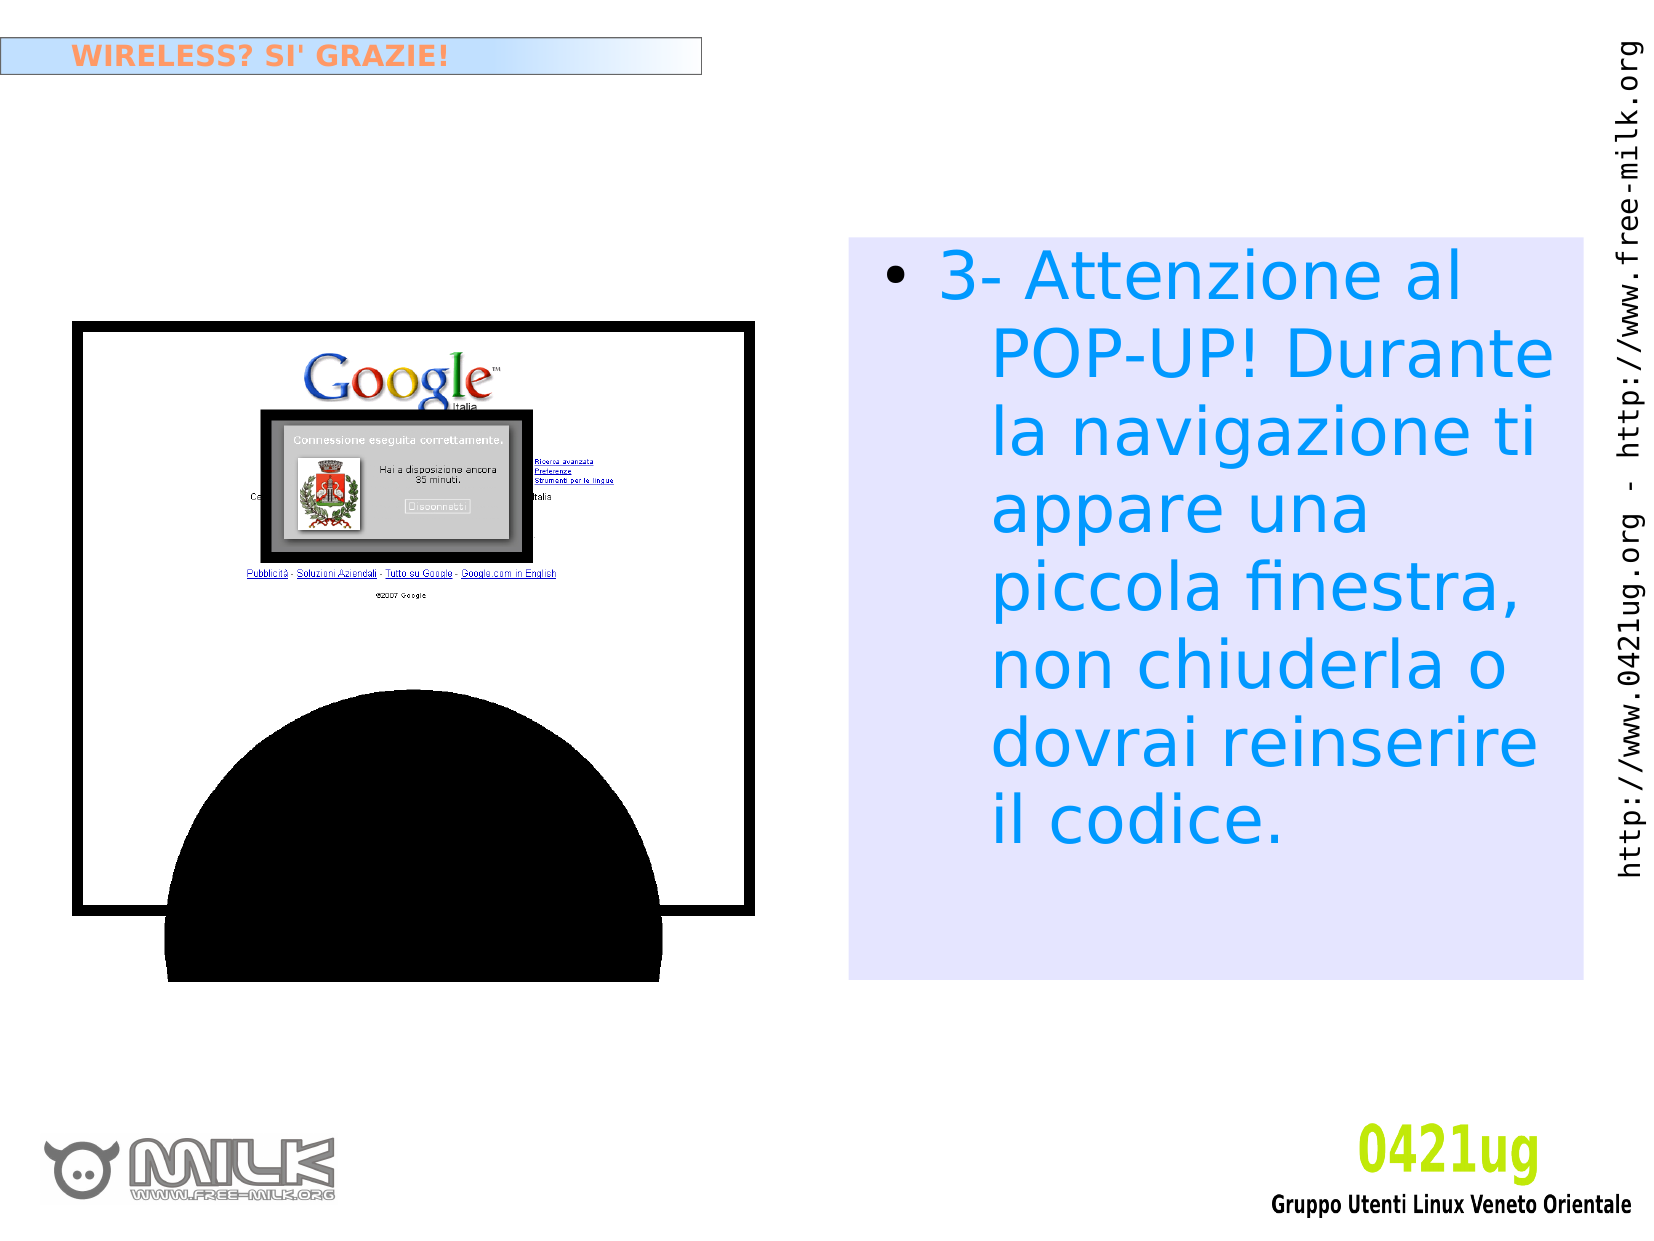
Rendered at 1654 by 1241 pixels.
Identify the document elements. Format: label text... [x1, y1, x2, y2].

list 3- Attenzione al POP-UP! Durante la navigazione ti appare una piccola finestra, non chiuderla o dovrai reinserire il codice. [848, 237, 1584, 980]
picture [40, 1133, 338, 1205]
picture [1272, 1123, 1631, 1218]
picture [50, 255, 777, 982]
